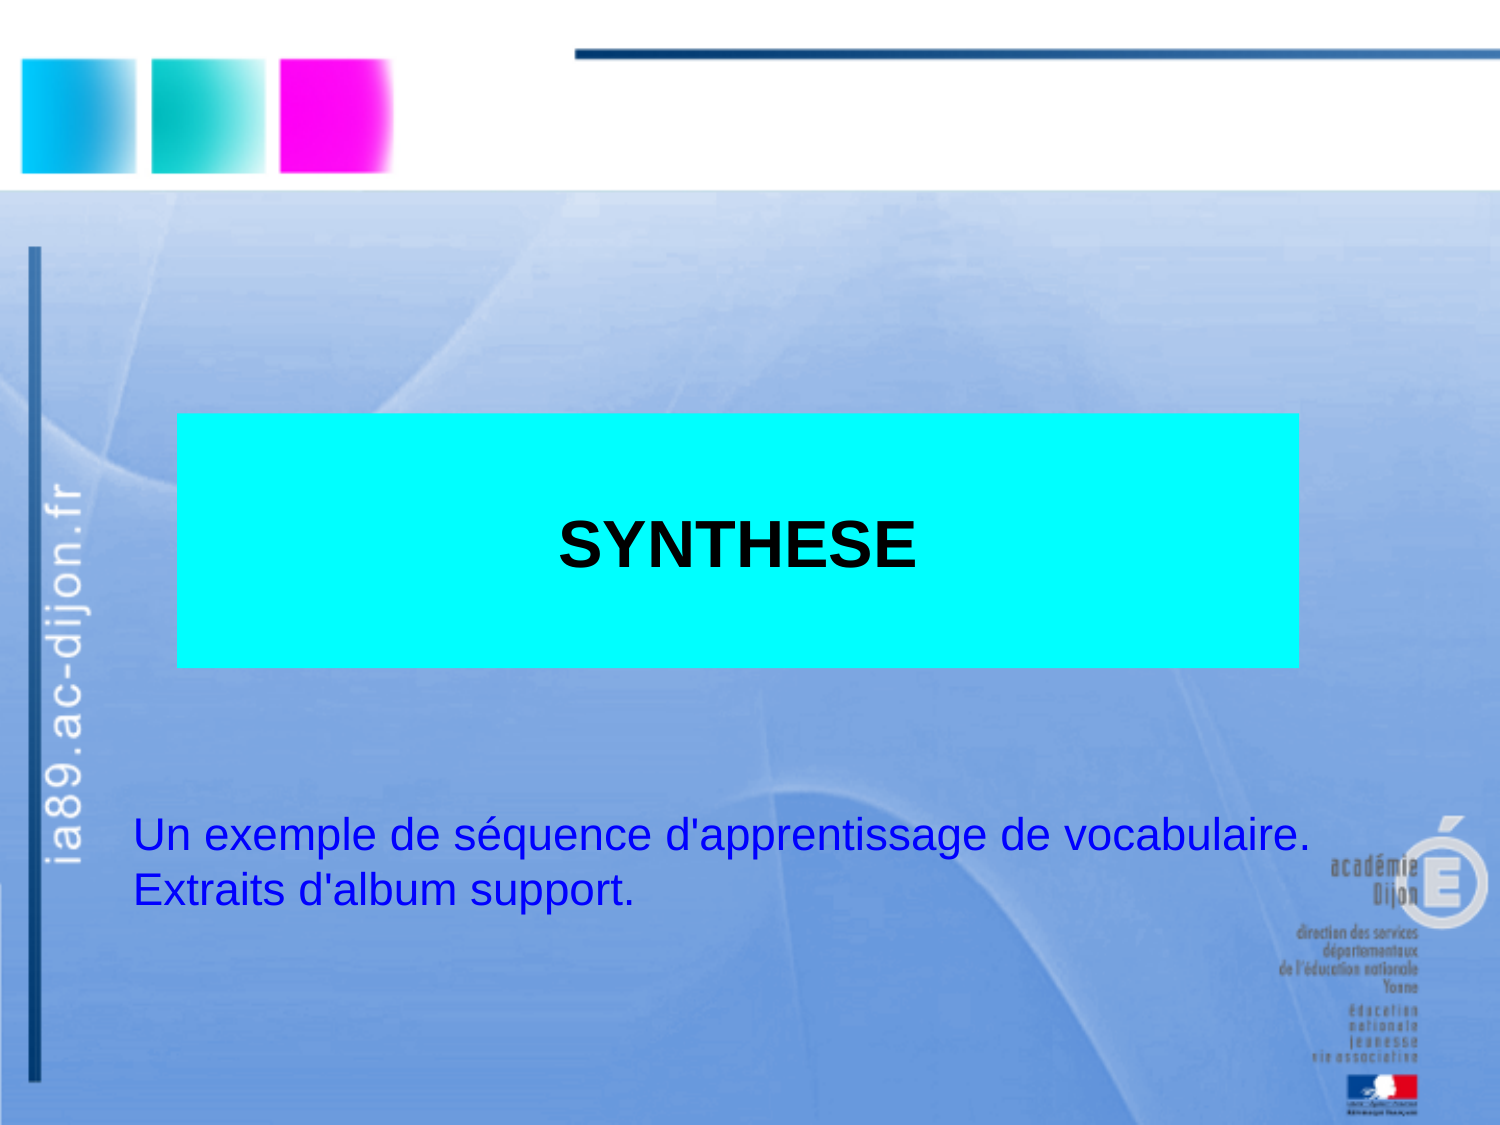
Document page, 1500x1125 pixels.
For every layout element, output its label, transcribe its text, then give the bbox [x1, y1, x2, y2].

text_box Un exemple de séquence d'apprentissage de vocabulaire.Extraits d'album support. [118, 797, 1359, 923]
text_box SYNTHESE [177, 413, 1300, 669]
picture [0, 0, 1500, 1125]
